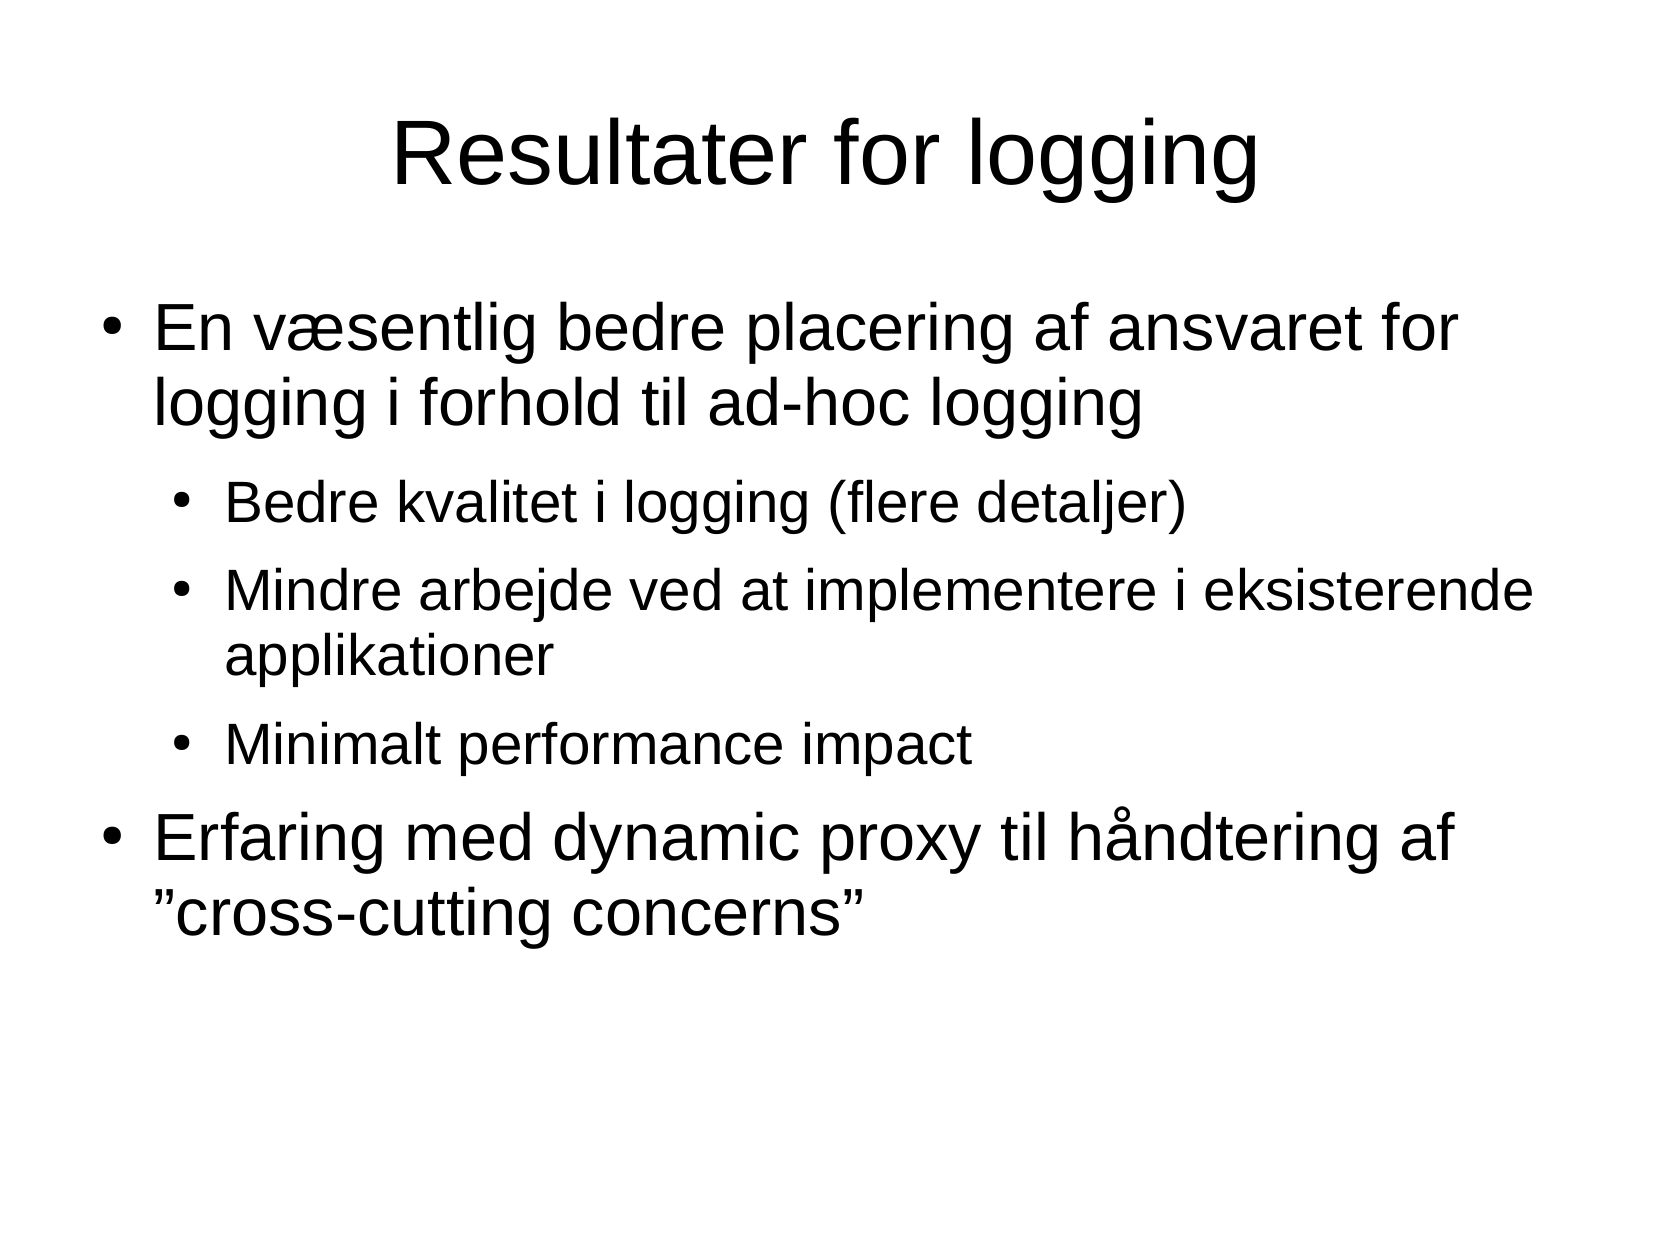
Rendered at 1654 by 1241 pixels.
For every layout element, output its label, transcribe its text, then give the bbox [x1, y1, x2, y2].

title Resultater for logging [82, 56, 1571, 250]
list En væsentlig bedre placering af ansvaret for logging i forhold til ad-hoc logging Bedre kvalitet i logging (flere detaljer) Mindre arbejde ved at implementere i eksisterende applikationer Minimalt performance impact Erfaring med dynamic proxy til håndtering af ”cross-cutting concerns” [82, 290, 1571, 1094]
